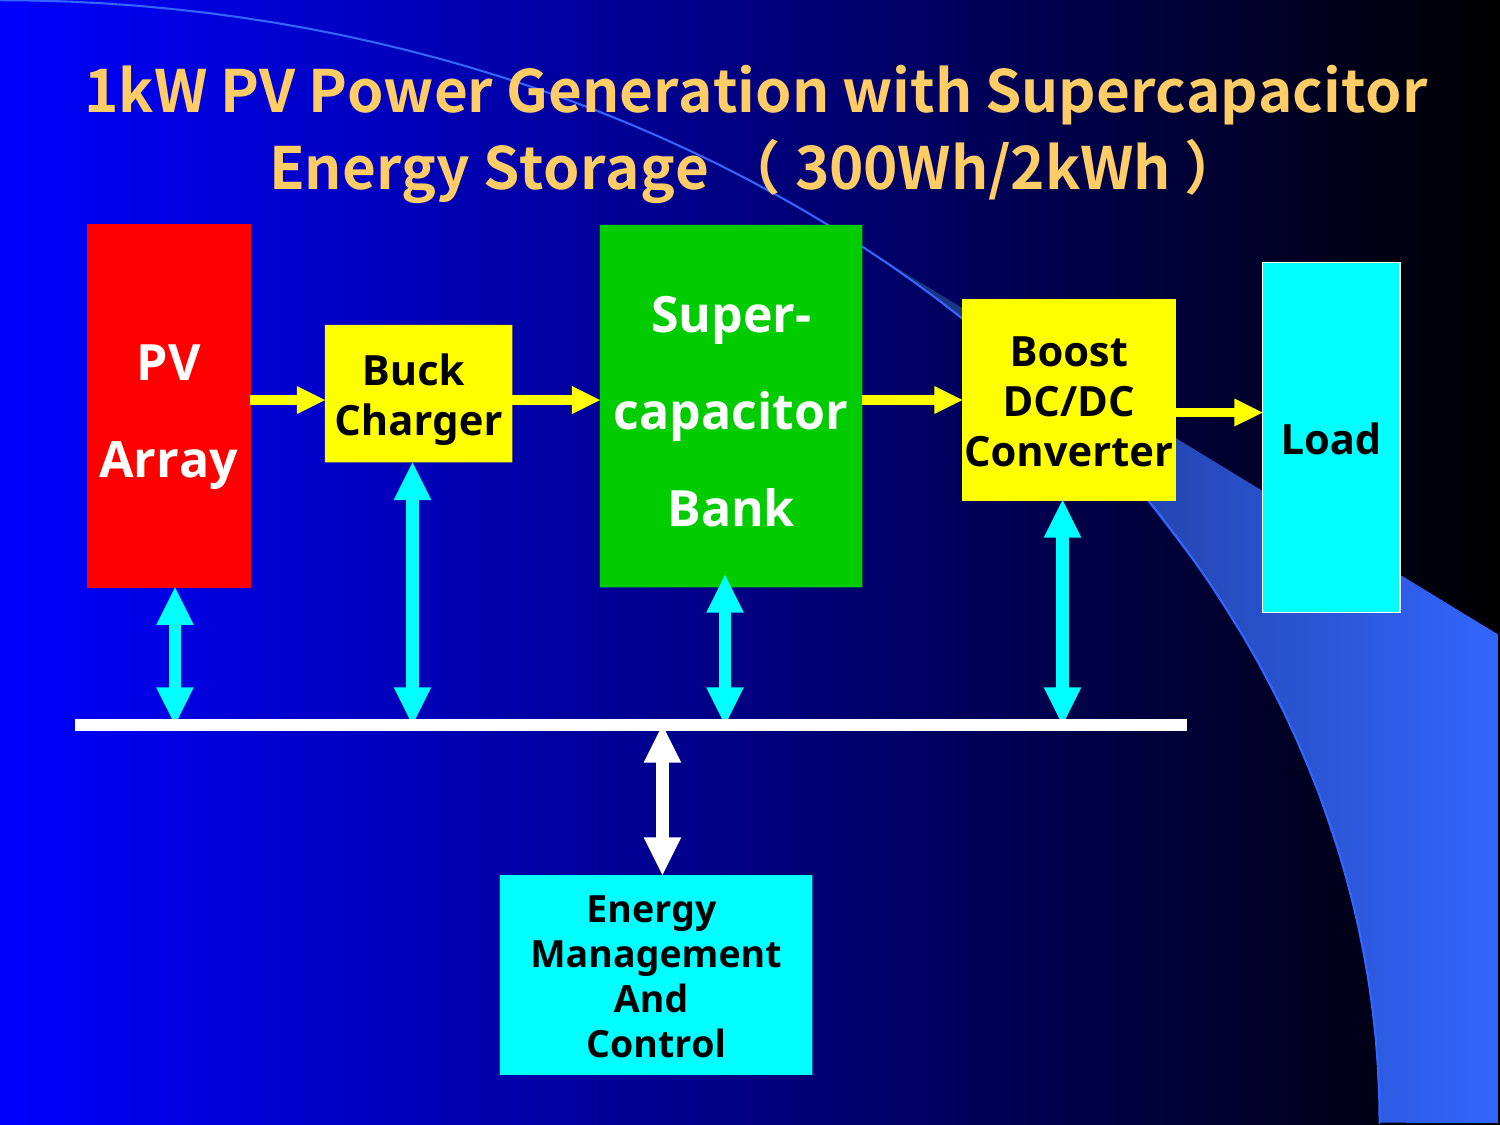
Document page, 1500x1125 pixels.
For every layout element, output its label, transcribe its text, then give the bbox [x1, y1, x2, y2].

text_box Buck Charger [324, 324, 513, 463]
text_box 1kW PV Power Generation with Supercapacitor Energy Storage（300Wh/2kWh） [50, 39, 1463, 210]
text_box Energy Management And Control [499, 875, 813, 1075]
text_box PV Array [87, 224, 250, 588]
text_box Boost DC/DC Converter [962, 299, 1175, 500]
text_box Super- capacitor Bank [599, 224, 863, 588]
text_box Load [1262, 262, 1400, 613]
